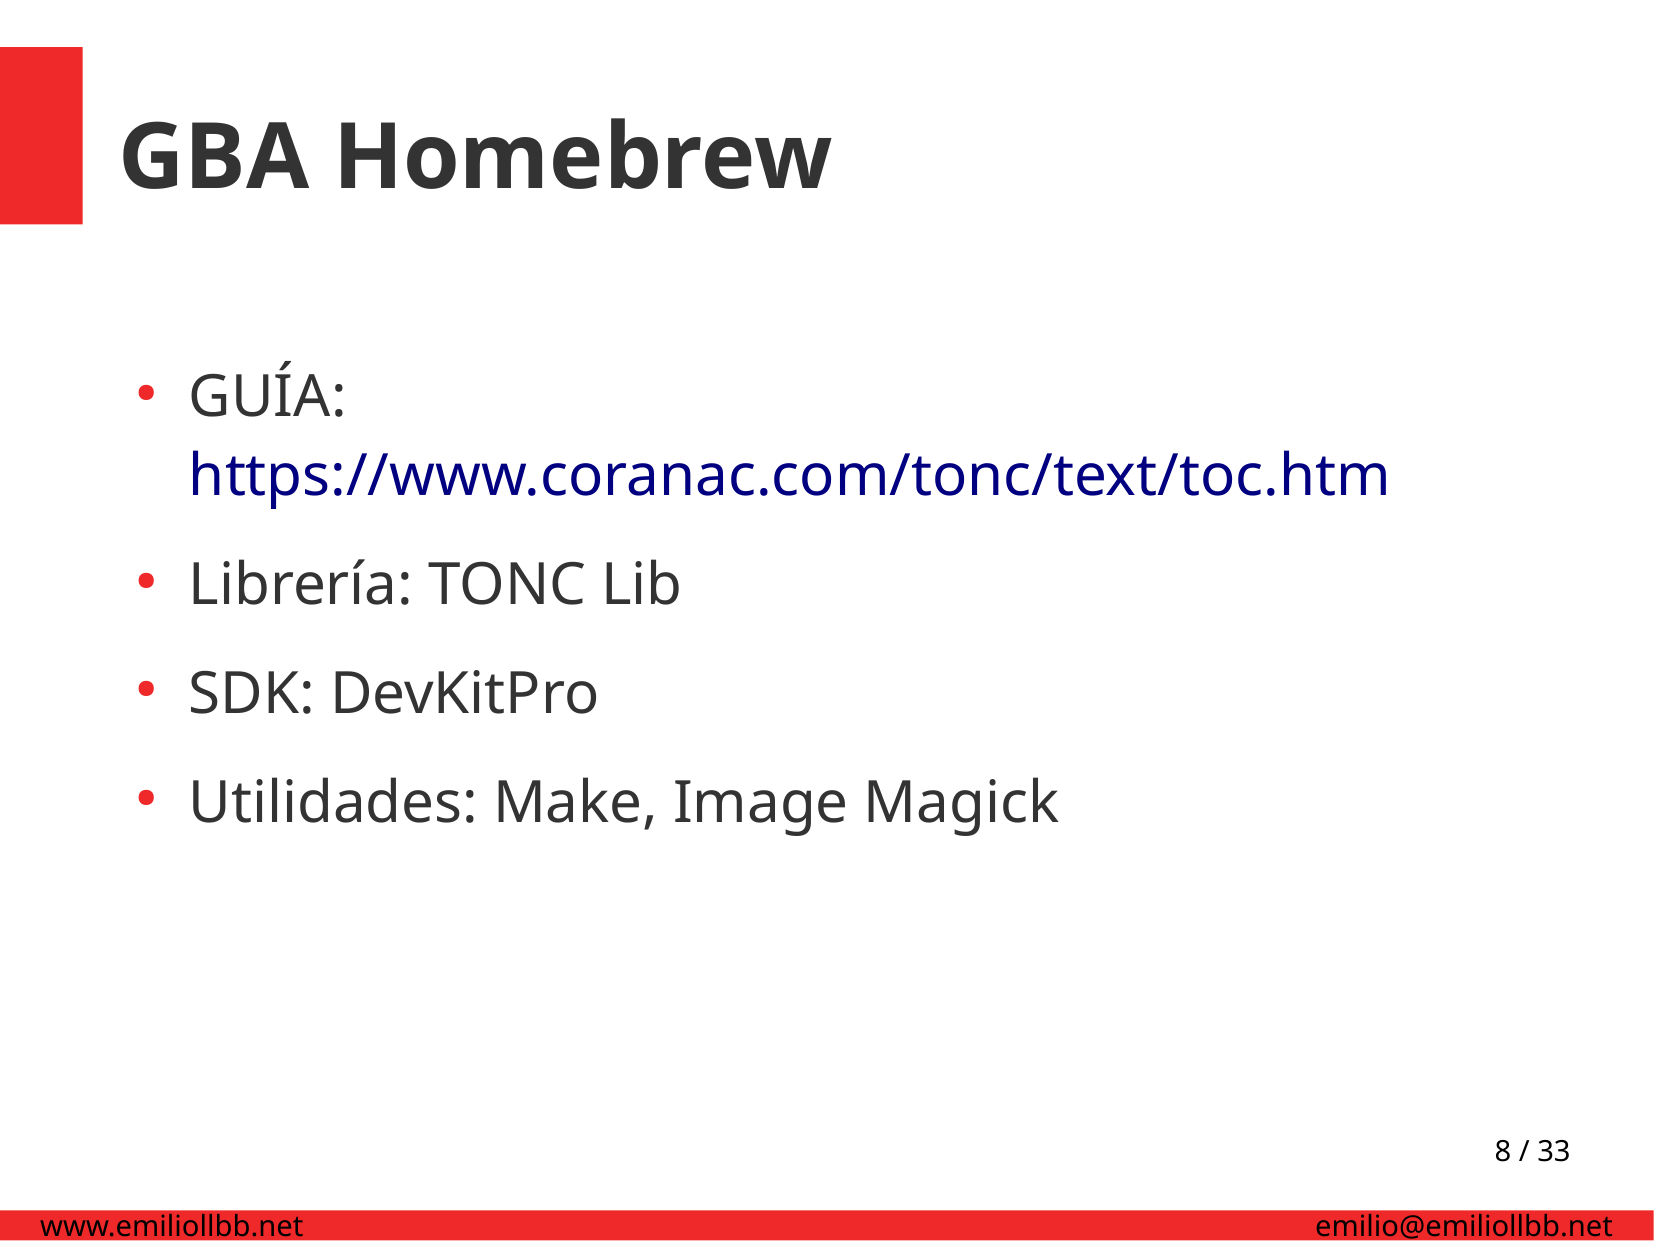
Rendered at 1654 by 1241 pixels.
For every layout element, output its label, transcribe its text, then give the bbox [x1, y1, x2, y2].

title GBA Homebrew [118, 49, 1571, 257]
list GUÍA: https://www.coranac.com/tonc/text/toc.htm Librería: TONC Lib SDK: DevKitPro Utilidades: Make, Image Magick [118, 354, 1536, 1074]
